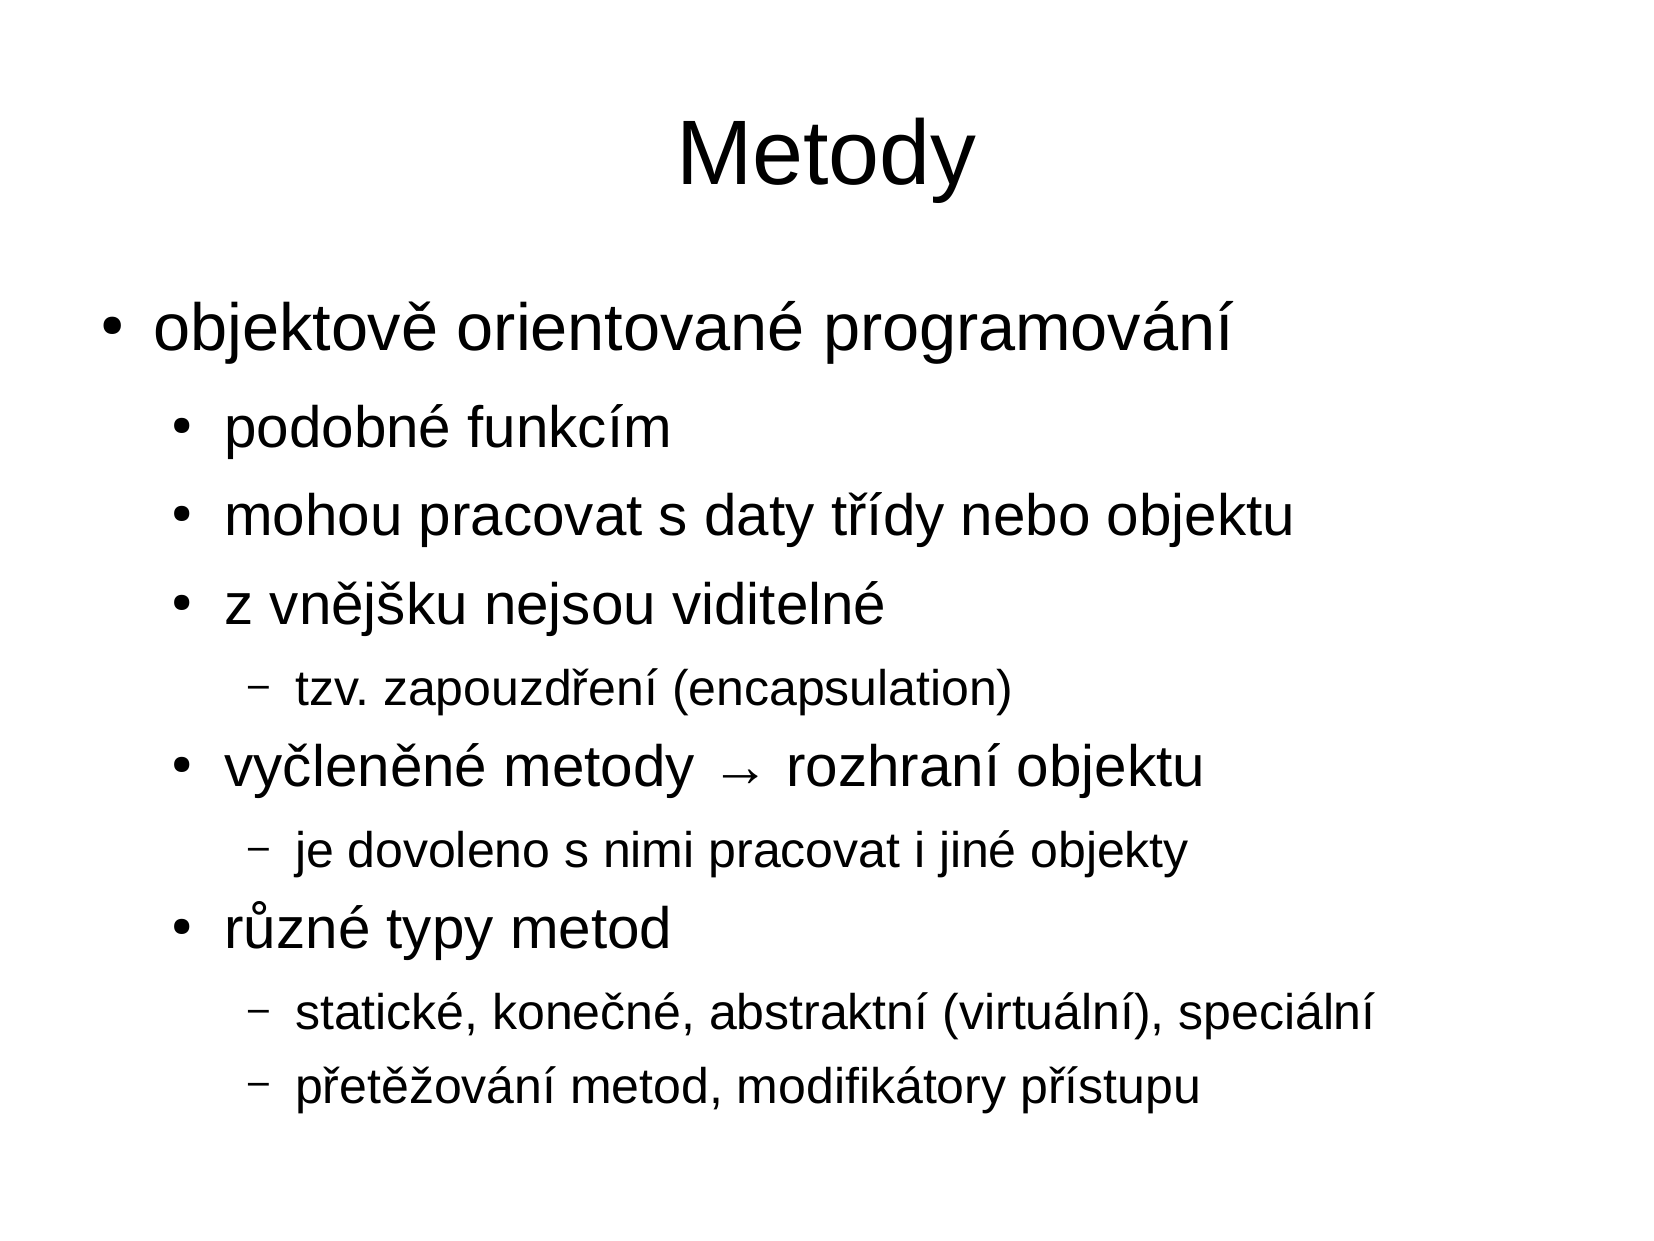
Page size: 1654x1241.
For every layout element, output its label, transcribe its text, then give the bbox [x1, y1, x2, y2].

list objektově orientované programování podobné funkcím mohou pracovat s daty třídy nebo objektu z vnějšku nejsou viditelné tzv. zapouzdření (encapsulation) vyčleněné metody → rozhraní objektu je dovoleno s nimi pracovat i jiné objekty různé typy metod statické, konečné, abstraktní (virtuální), speciální přetěžování metod, modifikátory přístupu [82, 290, 1571, 1114]
title Metody [82, 49, 1571, 257]
